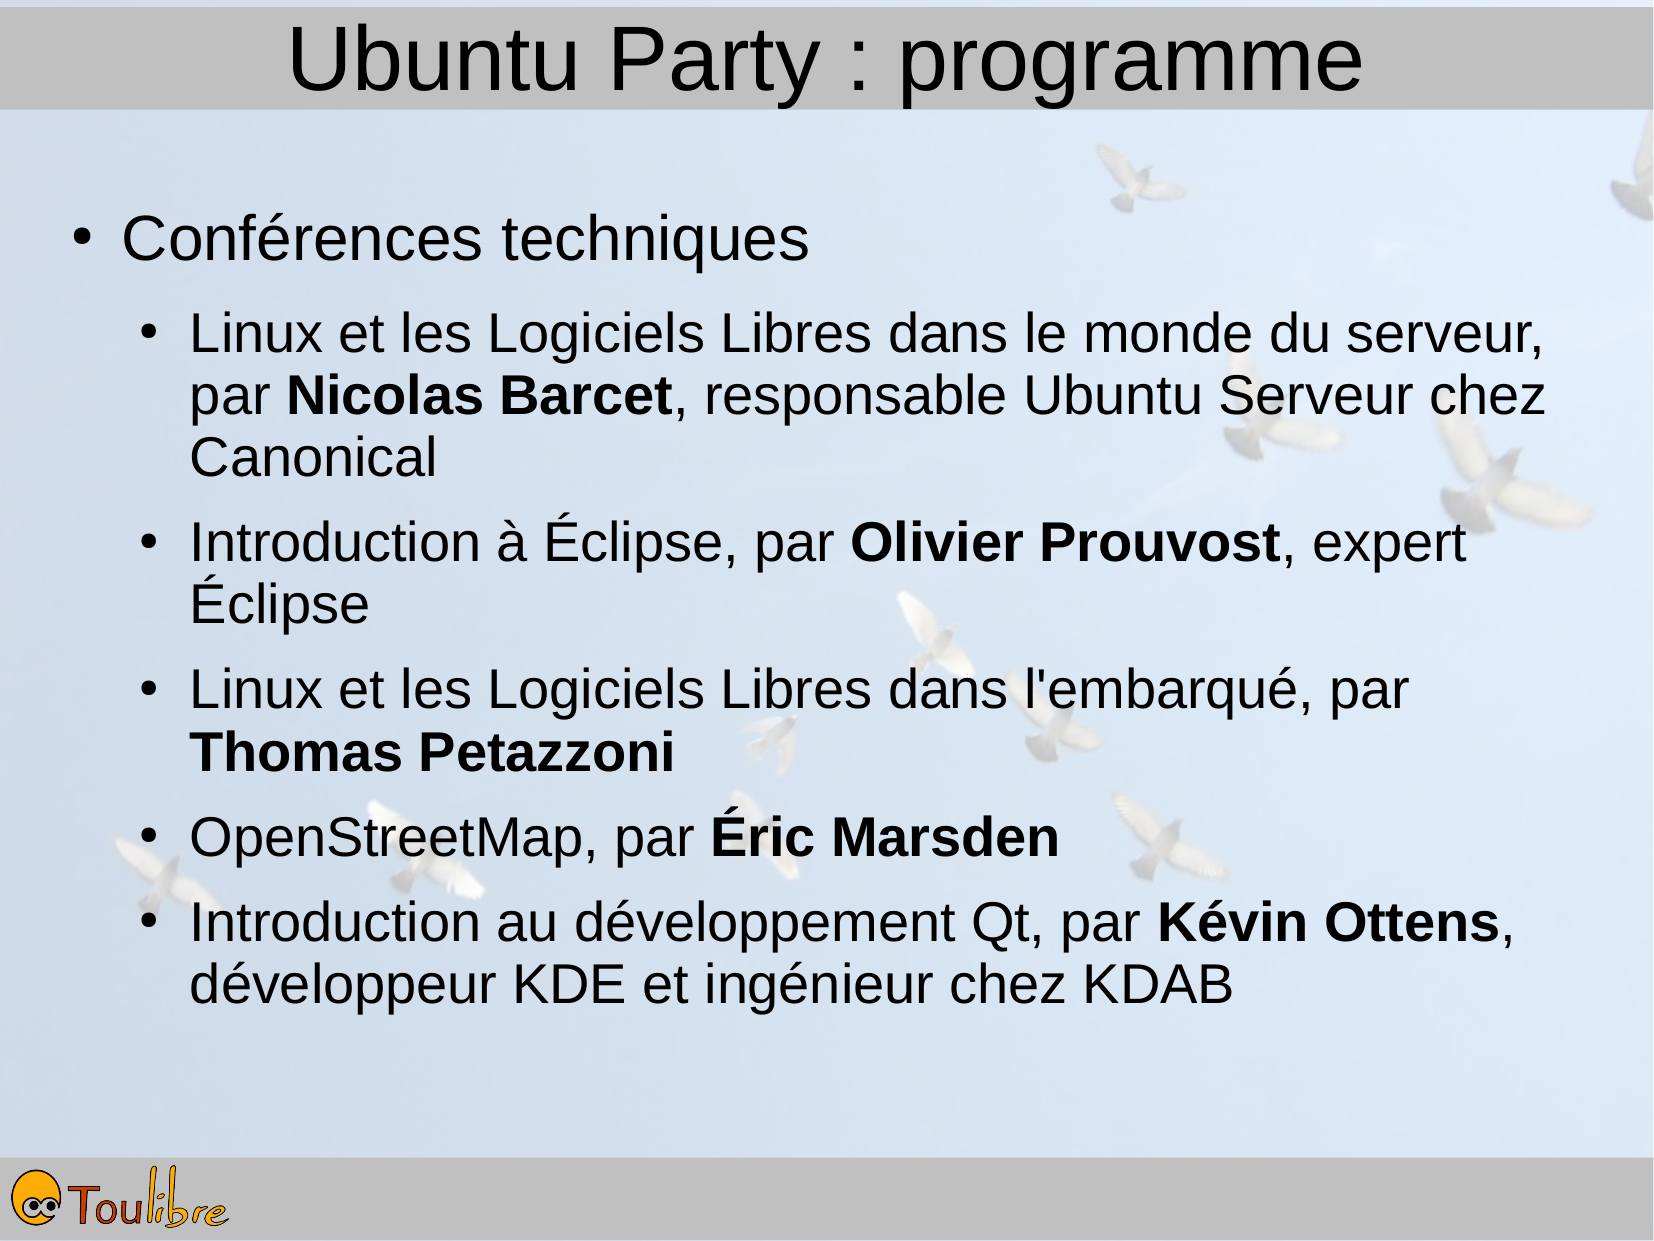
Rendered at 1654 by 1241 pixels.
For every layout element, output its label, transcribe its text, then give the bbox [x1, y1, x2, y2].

title Ubuntu Party : programme [0, 7, 1654, 110]
list Conférences techniques Linux et les Logiciels Libres dans le monde du serveur, par Nicolas Barcet, responsable Ubuntu Serveur chez Canonical Introduction à Éclipse, par Olivier Prouvost, expert Éclipse Linux et les Logiciels Libres dans l'embarqué, par Thomas Petazzoni OpenStreetMap, par Éric Marsden Introduction au développement Qt, par Kévin Ottens, développeur KDE et ingénieur chez KDAB [53, 201, 1612, 1021]
picture [11, 1165, 229, 1228]
